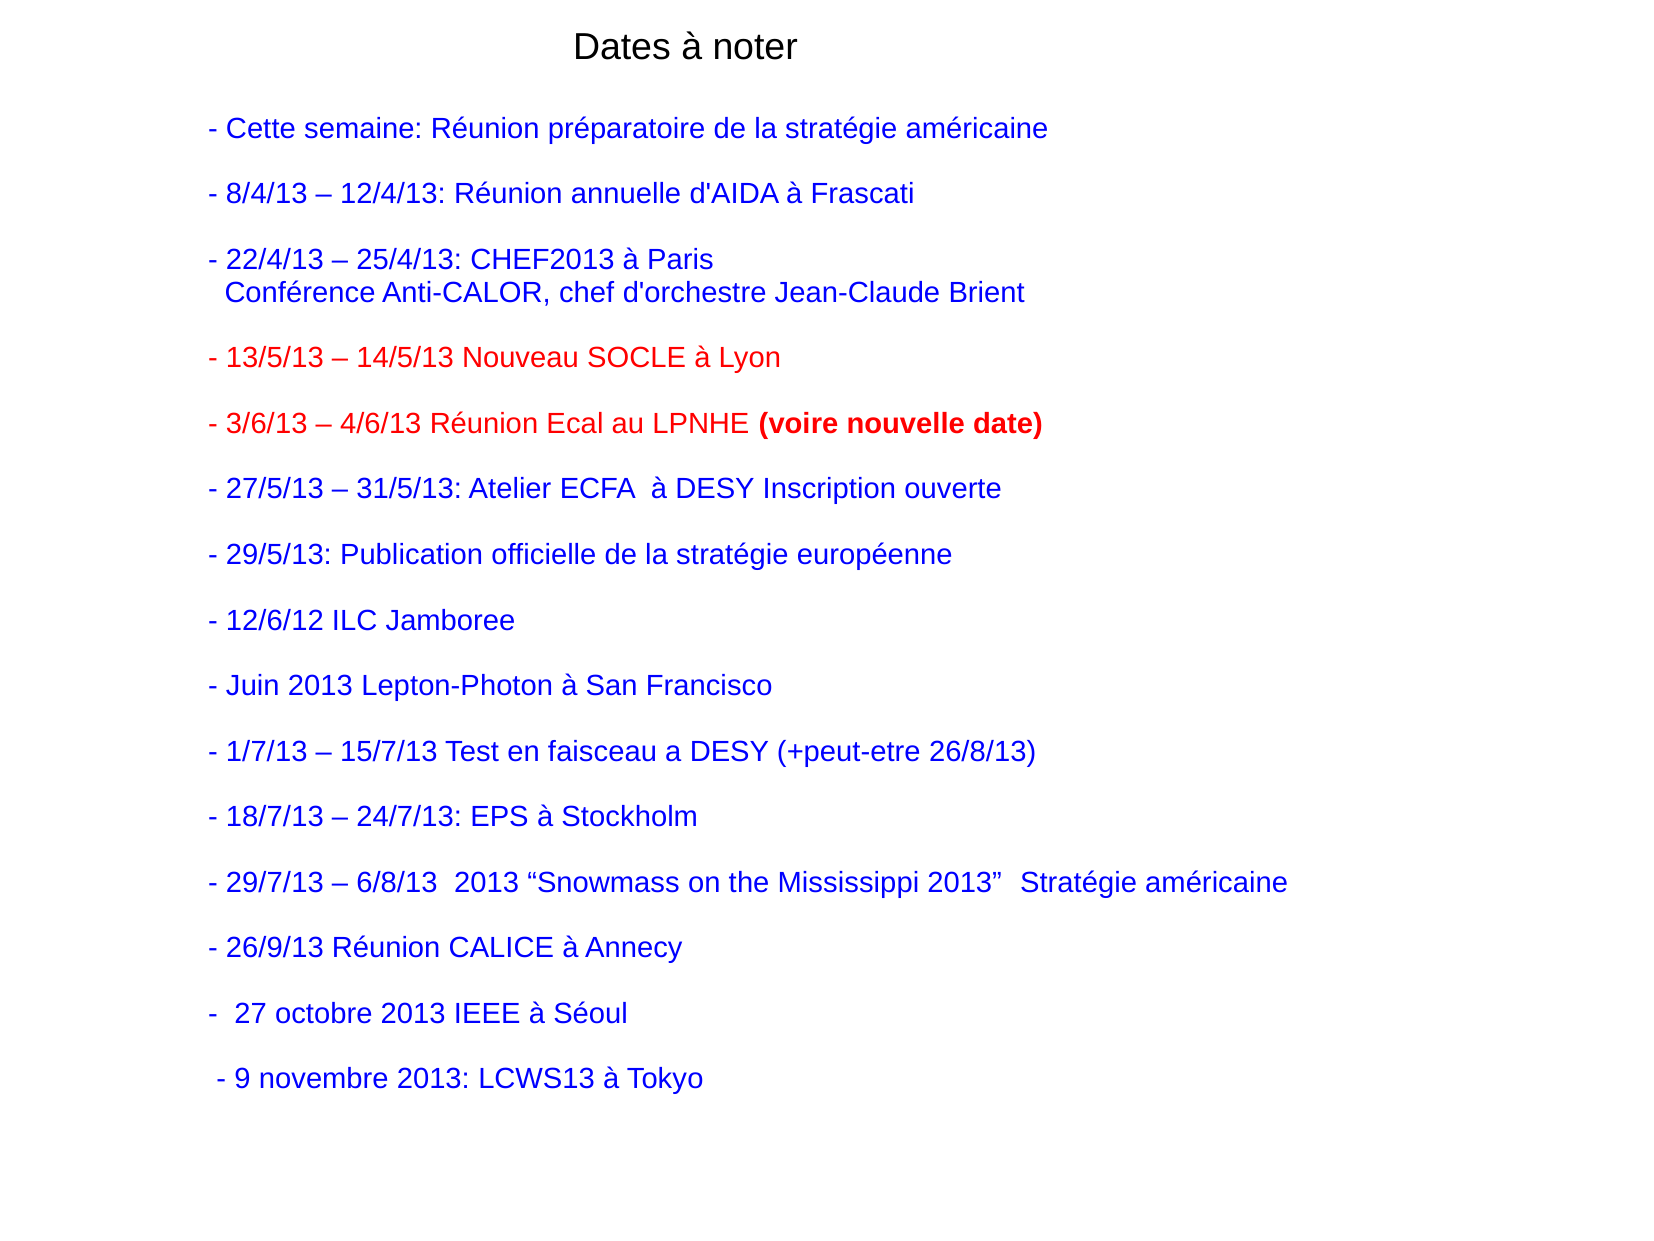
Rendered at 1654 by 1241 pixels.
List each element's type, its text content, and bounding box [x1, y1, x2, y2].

text_box Dates à noter [558, 17, 814, 75]
text_box - Cette semaine: Réunion préparatoire de la stratégie américaine - 8/4/13 – 12/4/13: Réunion annuelle d'AIDA à Frascati - 22/4/13 – 25/4/13: CHEF2013 à Paris Conférence Anti-CALOR, chef d'orchestre Jean-Claude Brient - 13/5/13 – 14/5/13 Nouveau SOCLE à Lyon - 3/6/13 – 4/6/13 Réunion Ecal au LPNHE (voire nouvelle date) - 27/5/13 – 31/5/13: Atelier ECFA à DESY Inscription ouverte - 29/5/13: Publication officielle de la stratégie européenne - 12/6/12 ILC Jamboree - Juin 2013 Lepton-Photon à San Francisco - 1/7/13 – 15/7/13 Test en faisceau a DESY (+peut-etre 26/8/13) - 18/7/13 – 24/7/13: EPS à Stockholm - 29/7/13 – 6/8/13 2013 “Snowmass on the Mississippi 2013” Stratégie américaine - 26/9/13 Réunion CALICE à Annecy - 27 octobre 2013 IEEE à Séoul - 9 novembre 2013: LCWS13 à Tokyo [193, 104, 1576, 1178]
